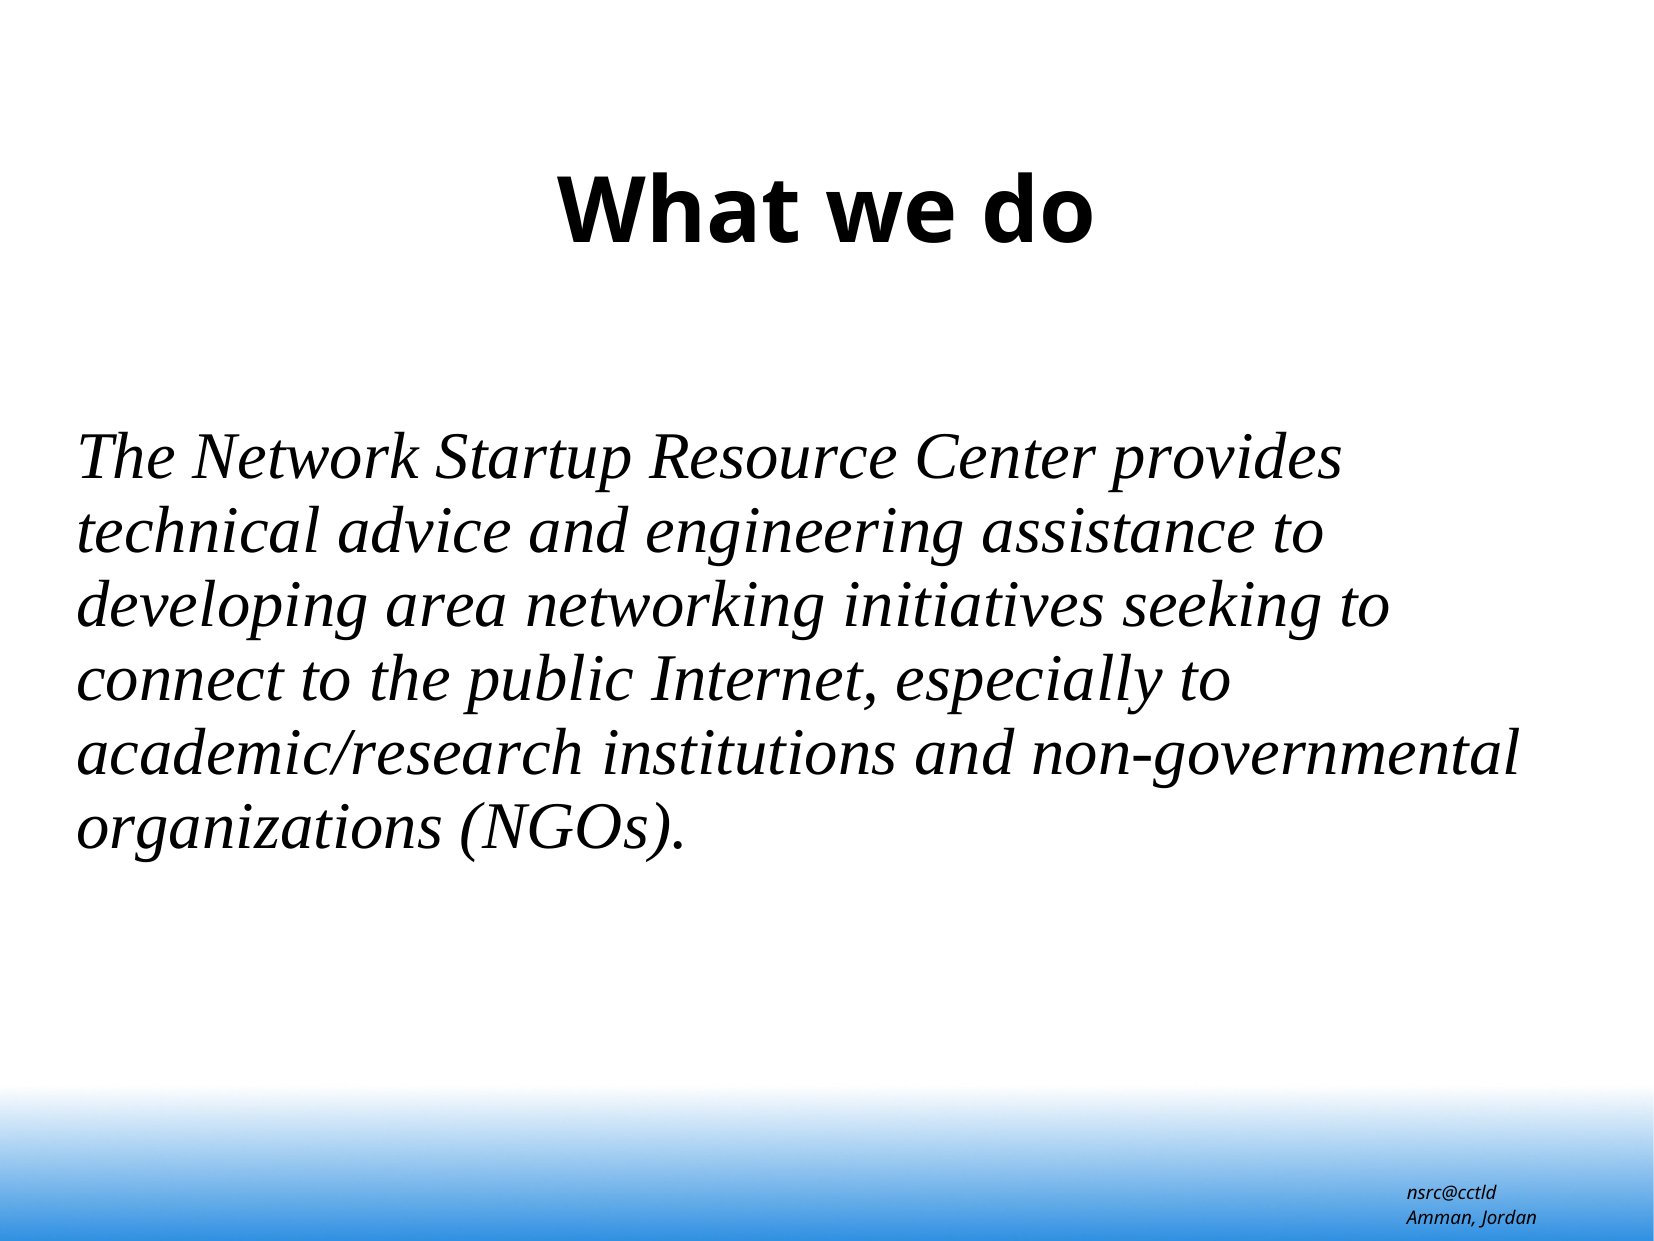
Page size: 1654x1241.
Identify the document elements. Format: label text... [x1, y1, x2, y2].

list The Network Startup Resource Center provides technical advice and engineering assistance to developing area networking initiatives seeking to connect to the public Internet, especially to academic/research institutions and non-governmental organizations (NGOs). [76, 344, 1601, 1135]
title What we do [121, 102, 1534, 311]
picture [0, 1083, 1654, 1241]
